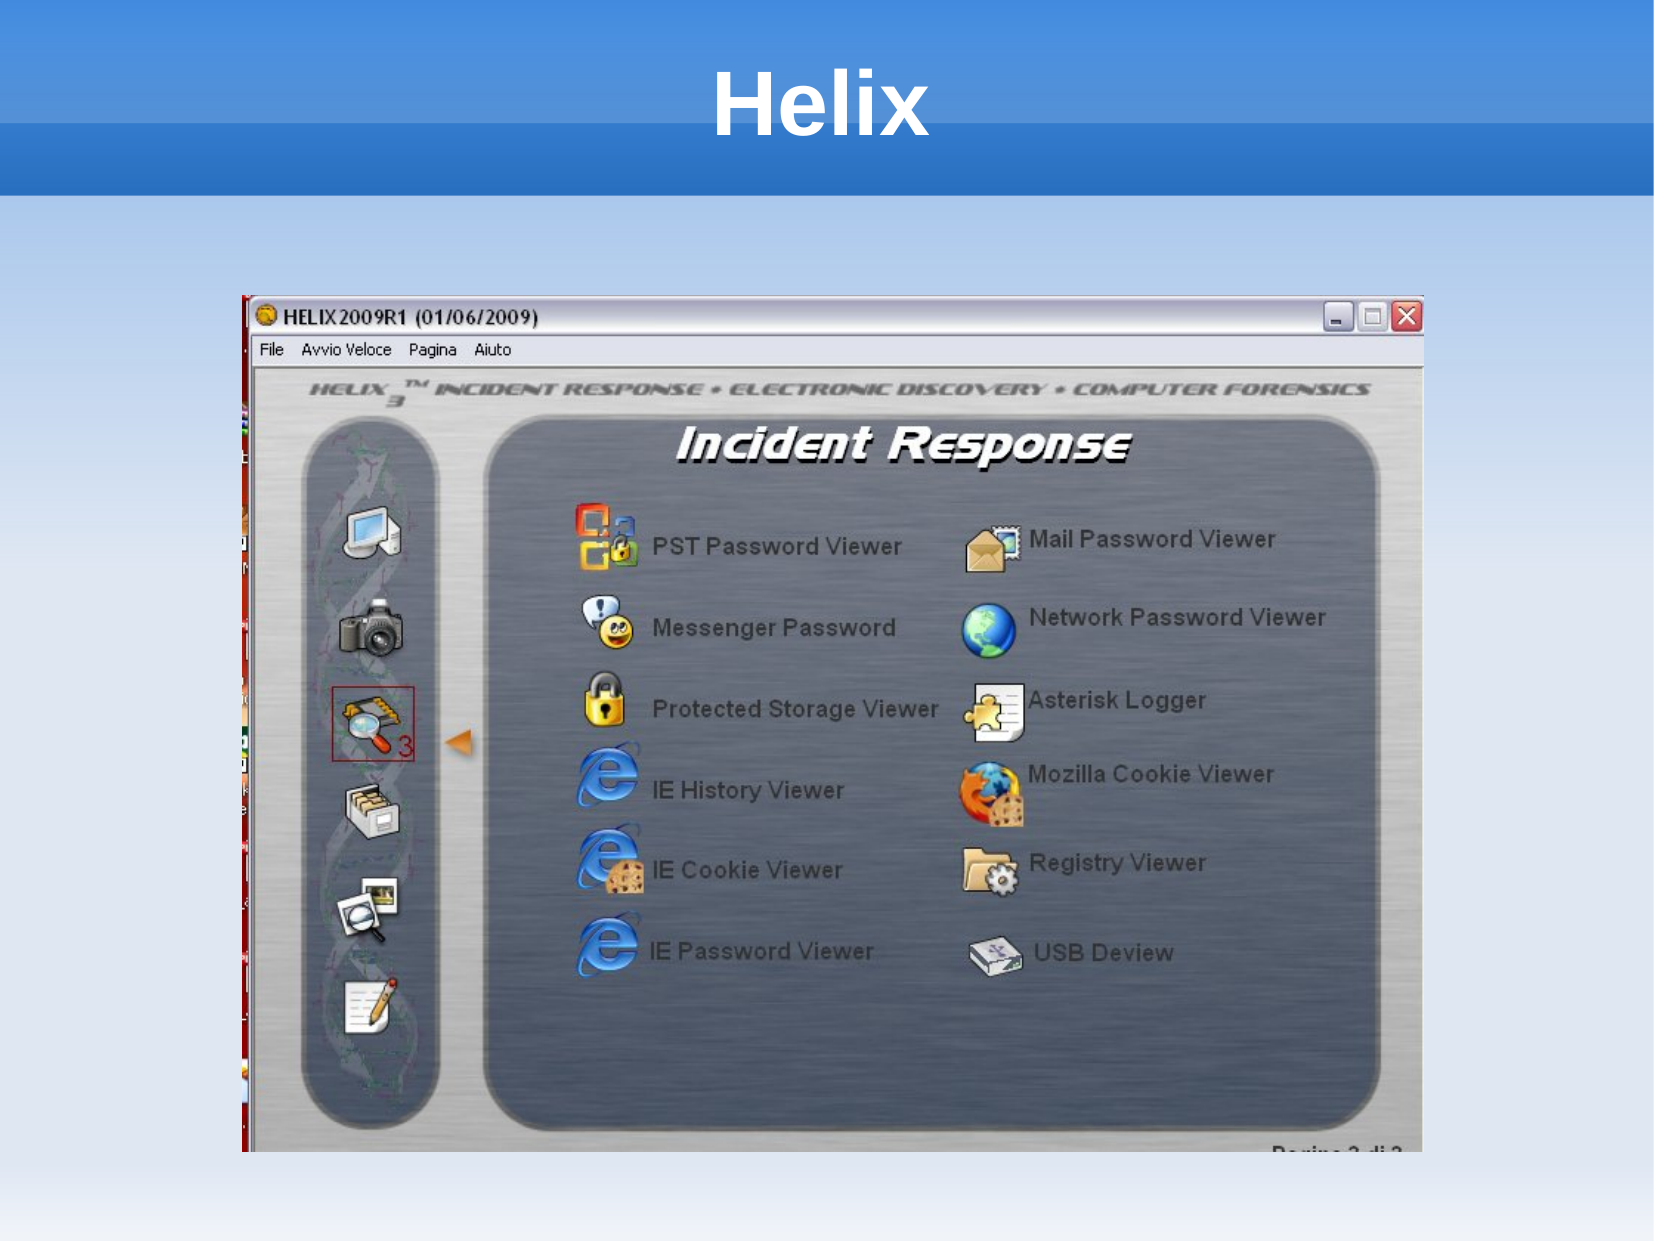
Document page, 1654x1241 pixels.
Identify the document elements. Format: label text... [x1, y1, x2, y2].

title Helix [76, 7, 1565, 200]
picture [0, 0, 1654, 1241]
